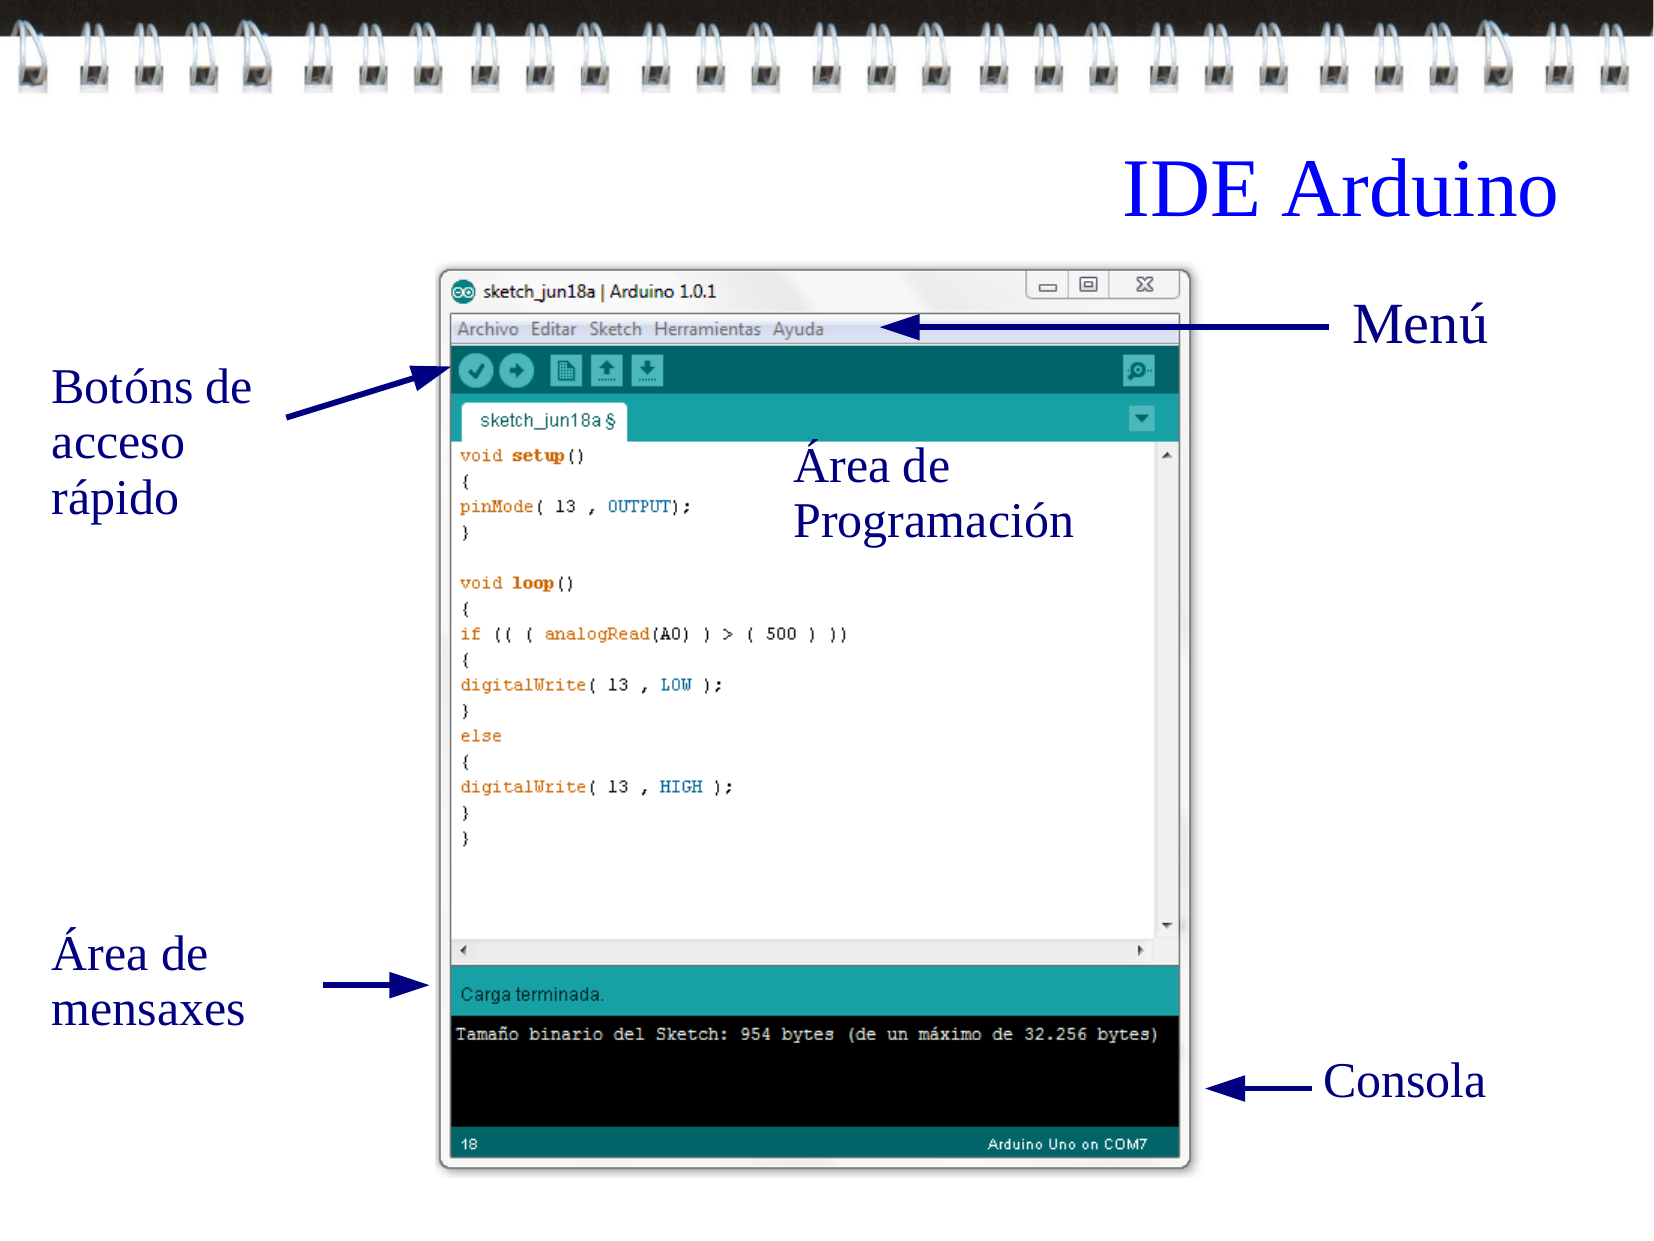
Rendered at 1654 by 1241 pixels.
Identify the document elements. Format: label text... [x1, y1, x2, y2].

text_box Área de mensaxes [51, 926, 324, 1042]
text_box Menú [1352, 291, 1589, 372]
picture [0, 0, 1654, 156]
text_box IDE Arduino [993, 119, 1654, 332]
text_box Consola [1323, 1053, 1584, 1124]
text_box Área de Programación [793, 437, 1172, 565]
text_box Botóns de acceso rápido [51, 359, 312, 527]
picture [435, 259, 1209, 1178]
